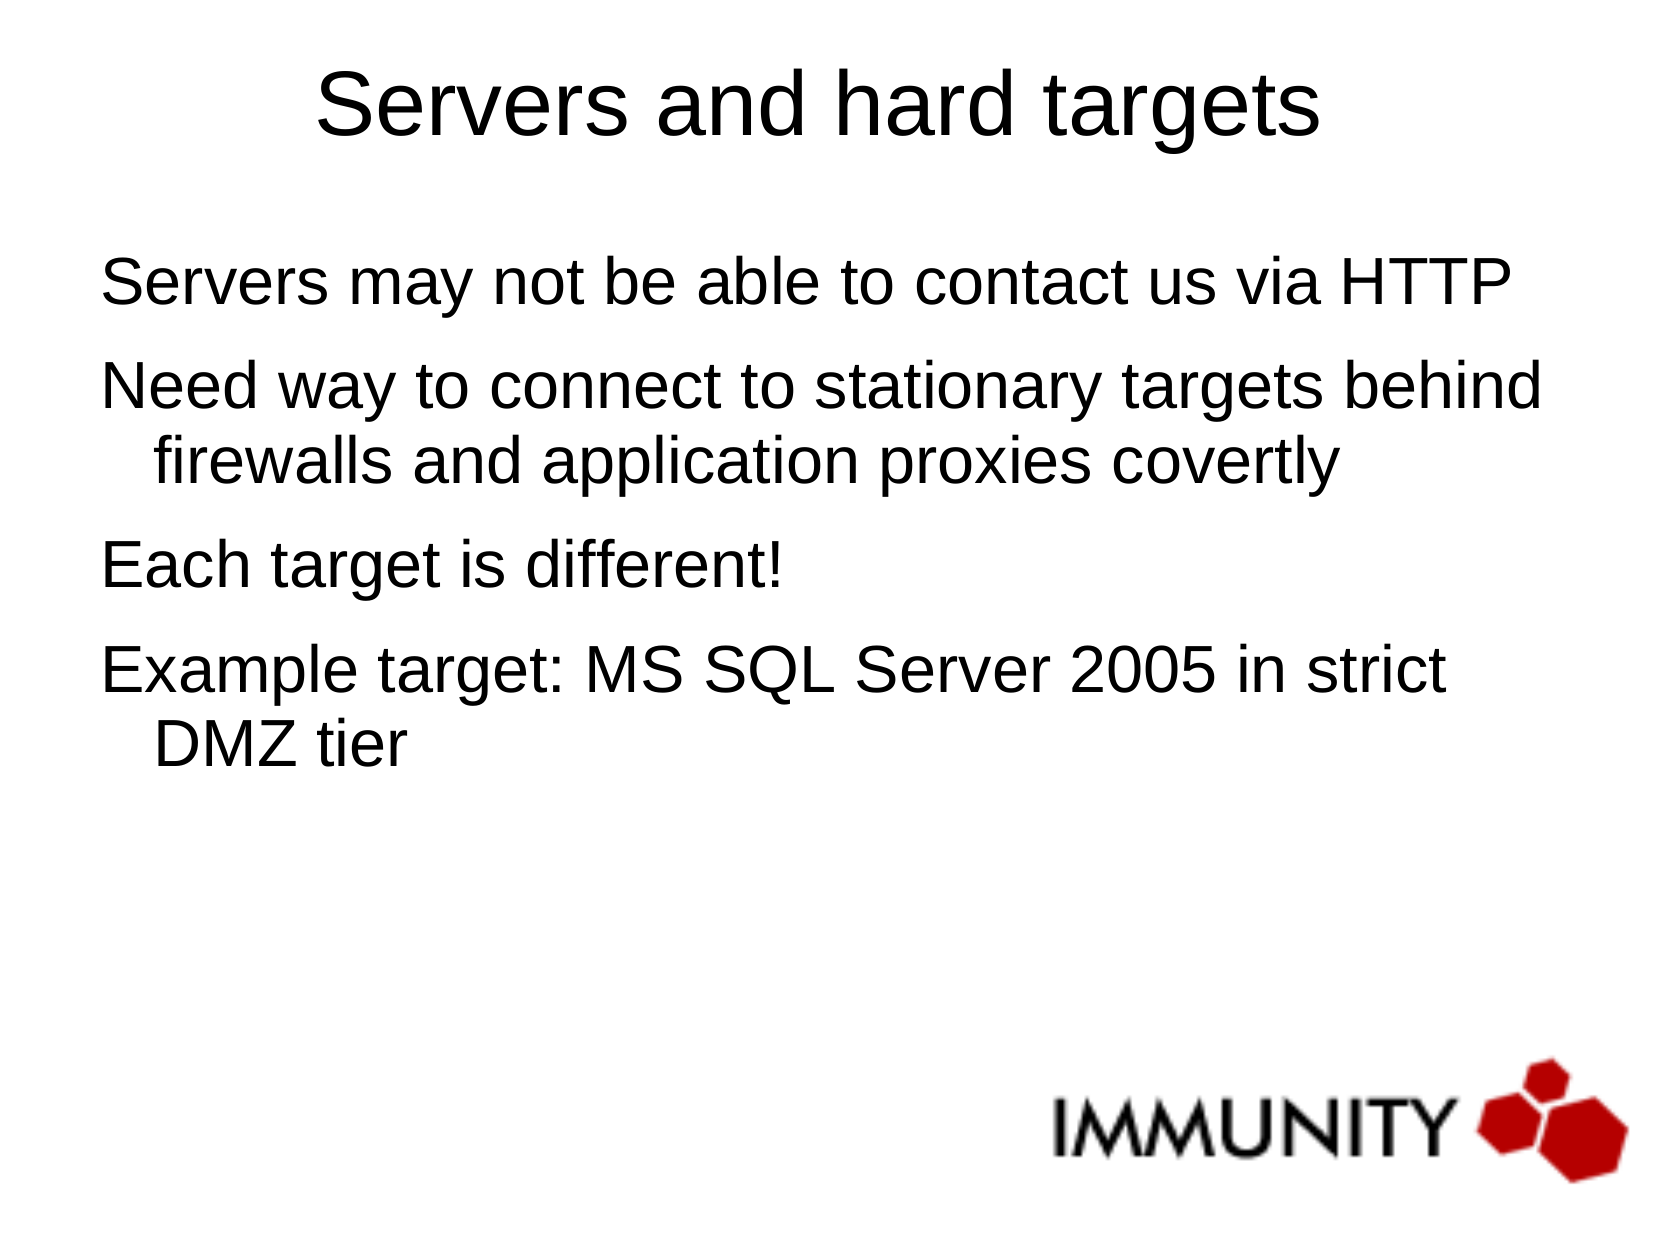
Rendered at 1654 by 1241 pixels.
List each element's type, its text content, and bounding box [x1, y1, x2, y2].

list Servers may not be able to contact us via HTTP Need way to connect to stationary targets behind firewalls and application proxies covertly Each target is different! Example target: MS SQL Server 2005 in strict DMZ tier [82, 243, 1571, 1094]
title Servers and hard targets [75, 7, 1564, 200]
picture [1006, 1017, 1654, 1241]
